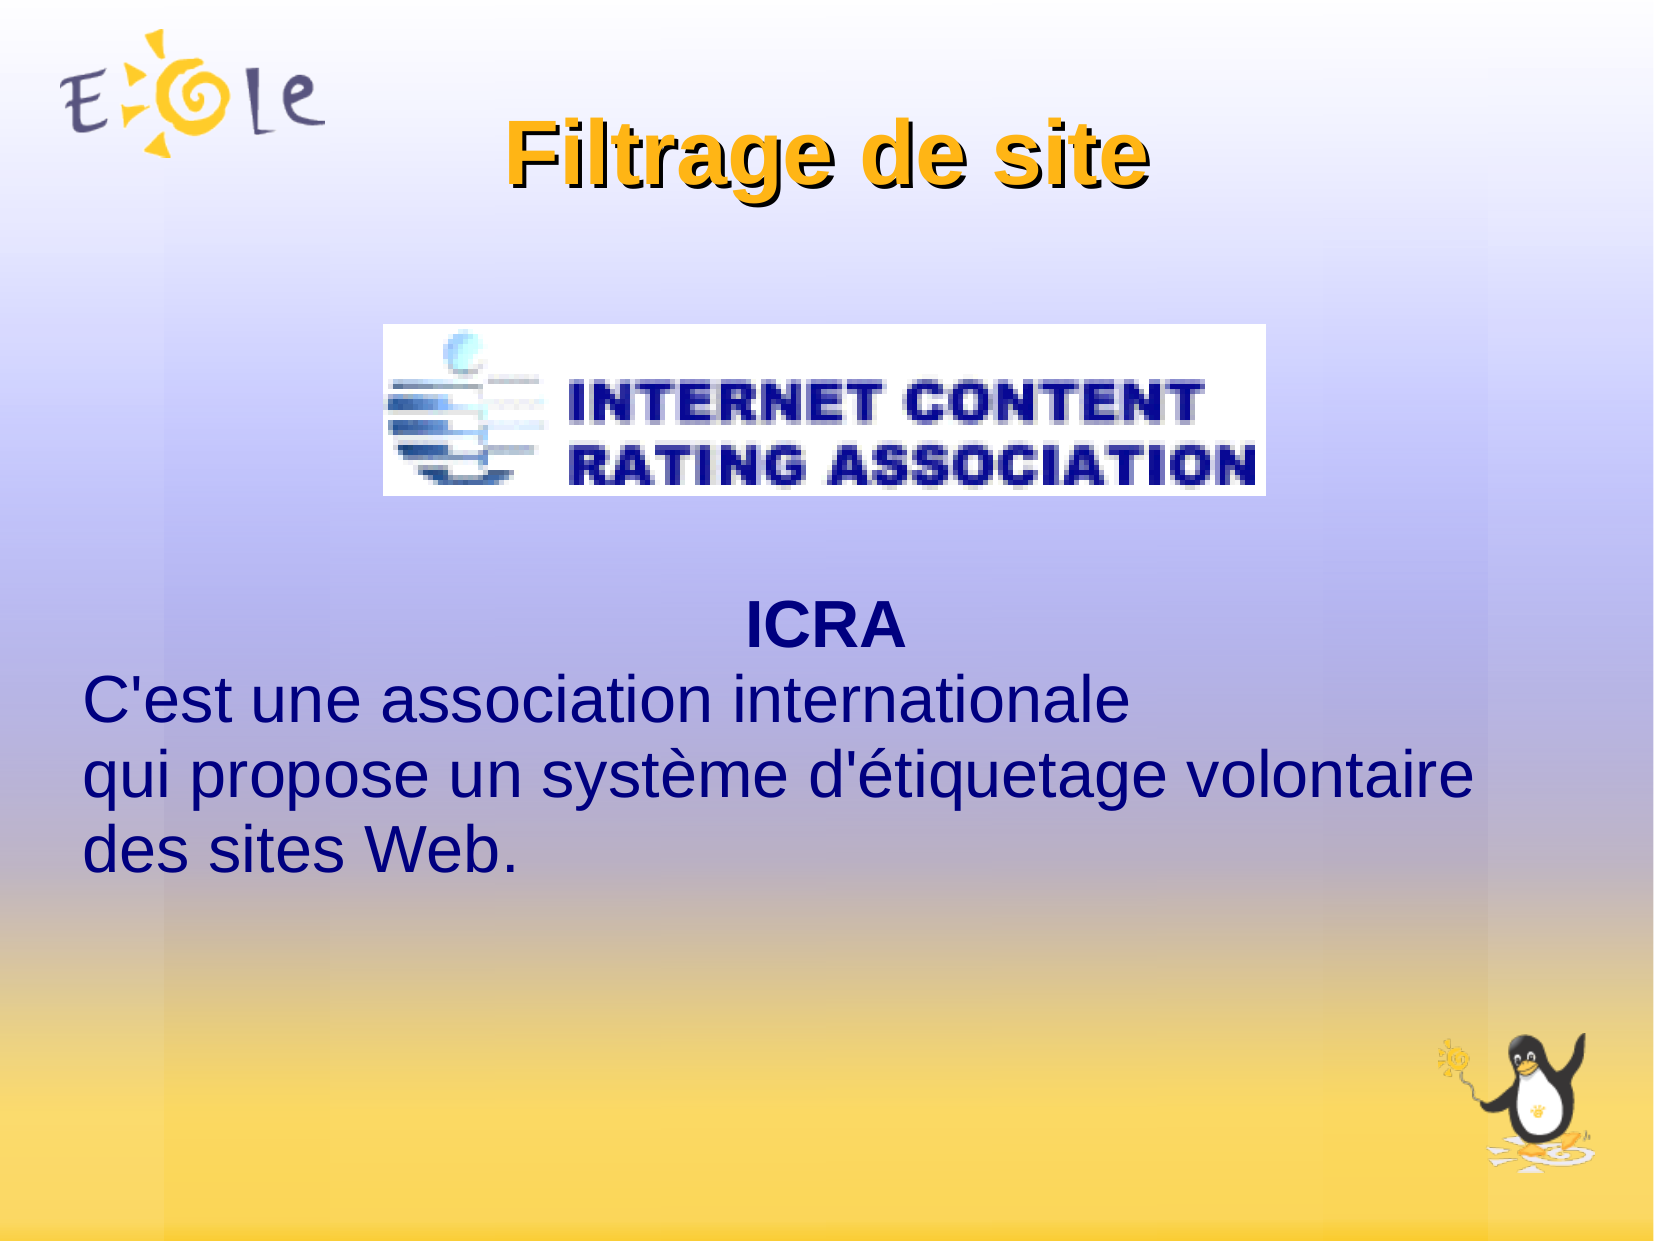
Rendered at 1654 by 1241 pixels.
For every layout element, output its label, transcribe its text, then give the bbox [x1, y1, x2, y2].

title Filtrage de site [82, 49, 1571, 257]
subtitle ICRA C'est une association internationale qui propose un système d'étiquetage volontaire des sites Web. [82, 290, 1571, 1109]
picture [0, 0, 1654, 1241]
